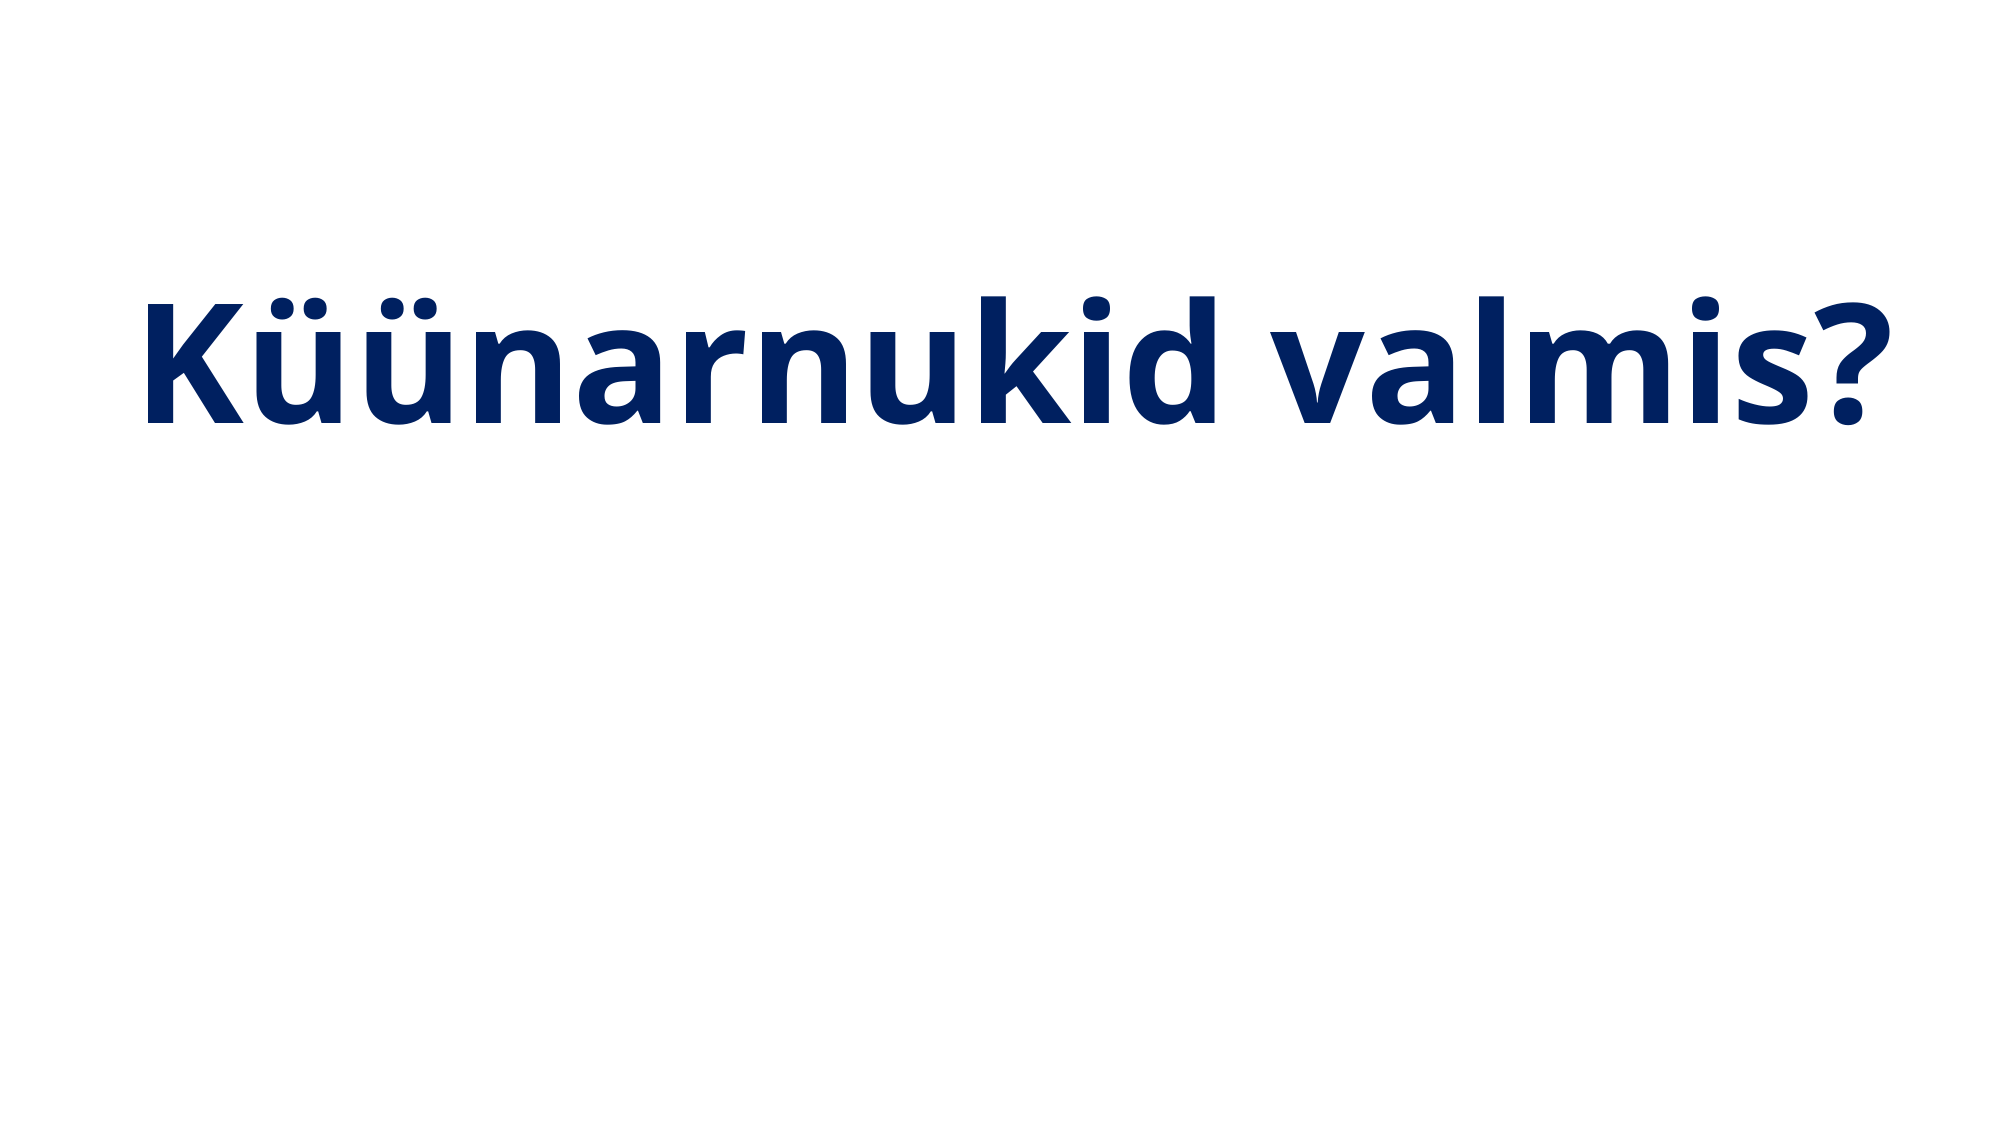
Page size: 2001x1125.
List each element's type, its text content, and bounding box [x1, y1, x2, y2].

title Küünarnukid valmis? [46, 191, 1983, 548]
